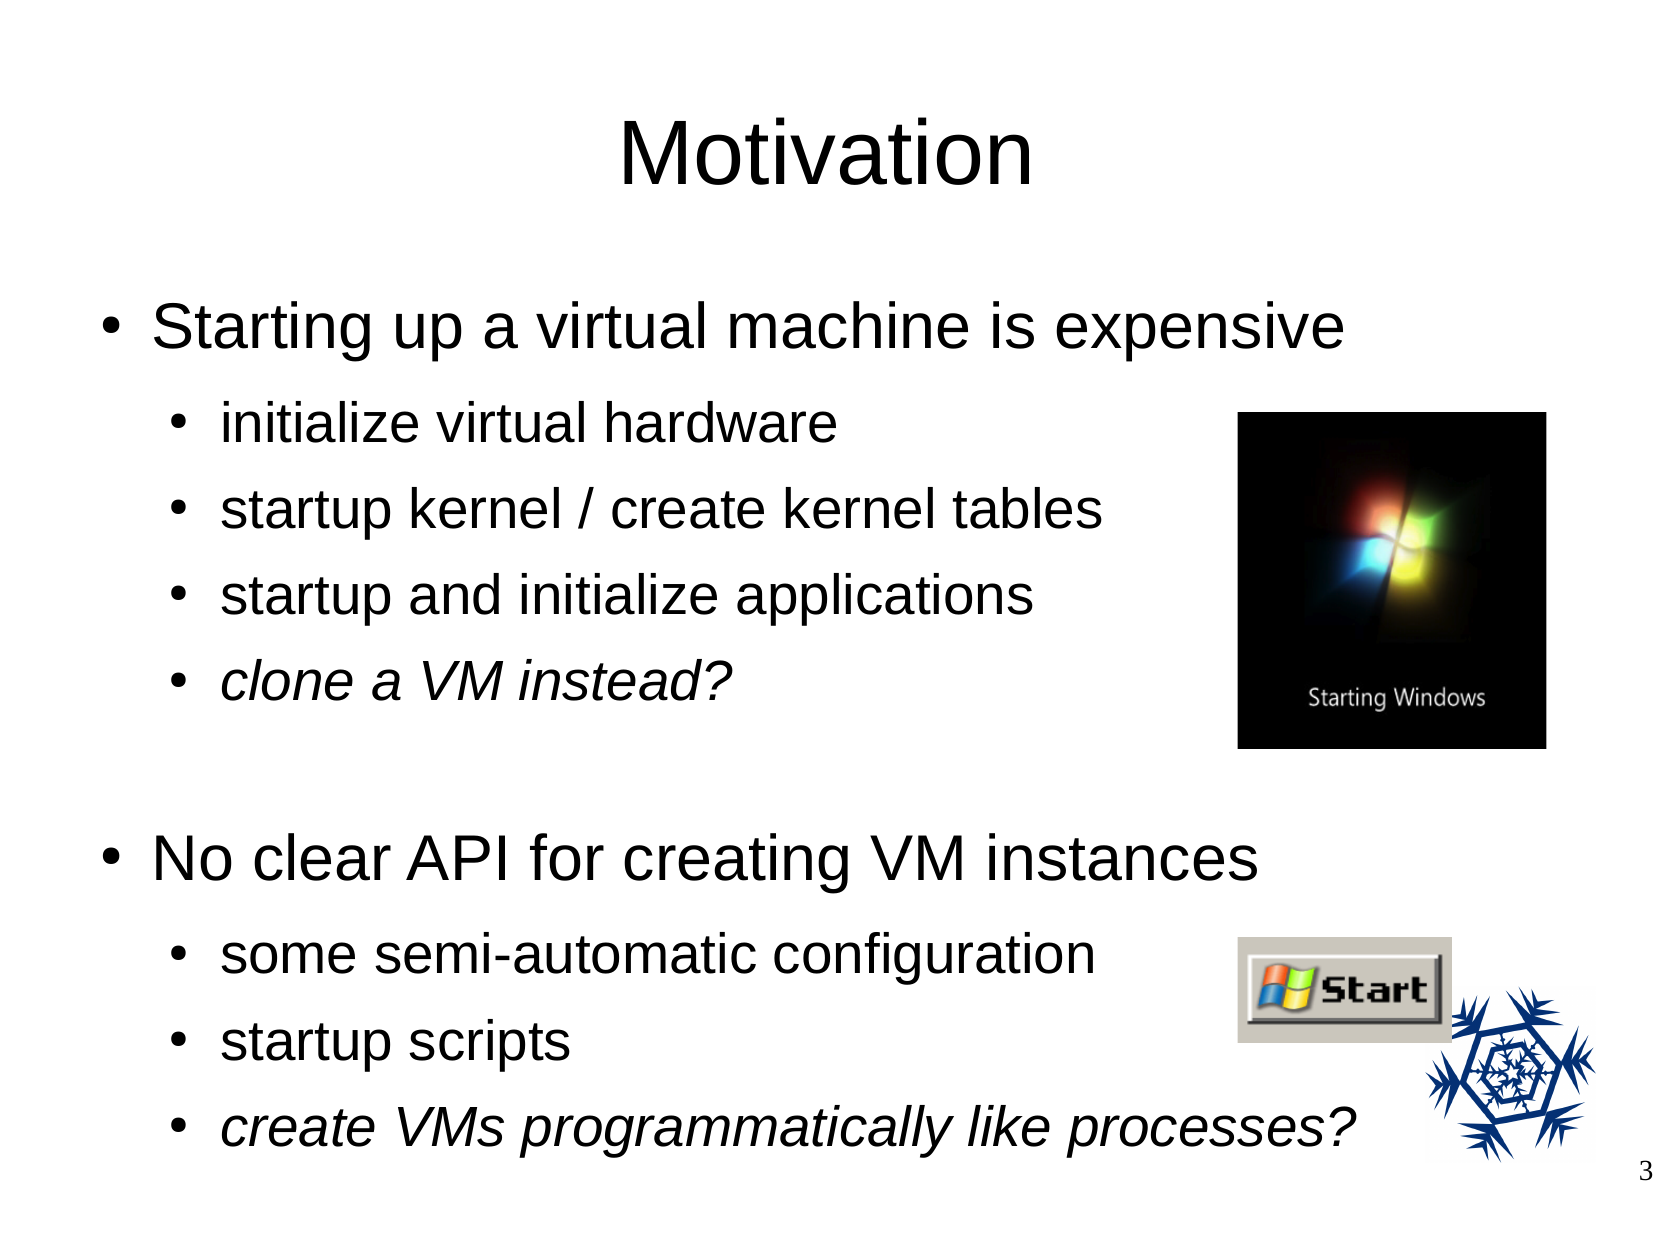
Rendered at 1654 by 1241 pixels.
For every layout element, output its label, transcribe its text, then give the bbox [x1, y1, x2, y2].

picture [1571, 986, 1596, 1163]
list Starting up a virtual machine is expensive initialize virtual hardware startup kernel / create kernel tables startup and initialize applications clone a VM instead? No clear API for creating VM instances some semi-automatic configuration startup scripts create VMs programmatically like processes? [82, 290, 1571, 1163]
picture [1237, 937, 1452, 1043]
title Motivation [82, 49, 1571, 257]
